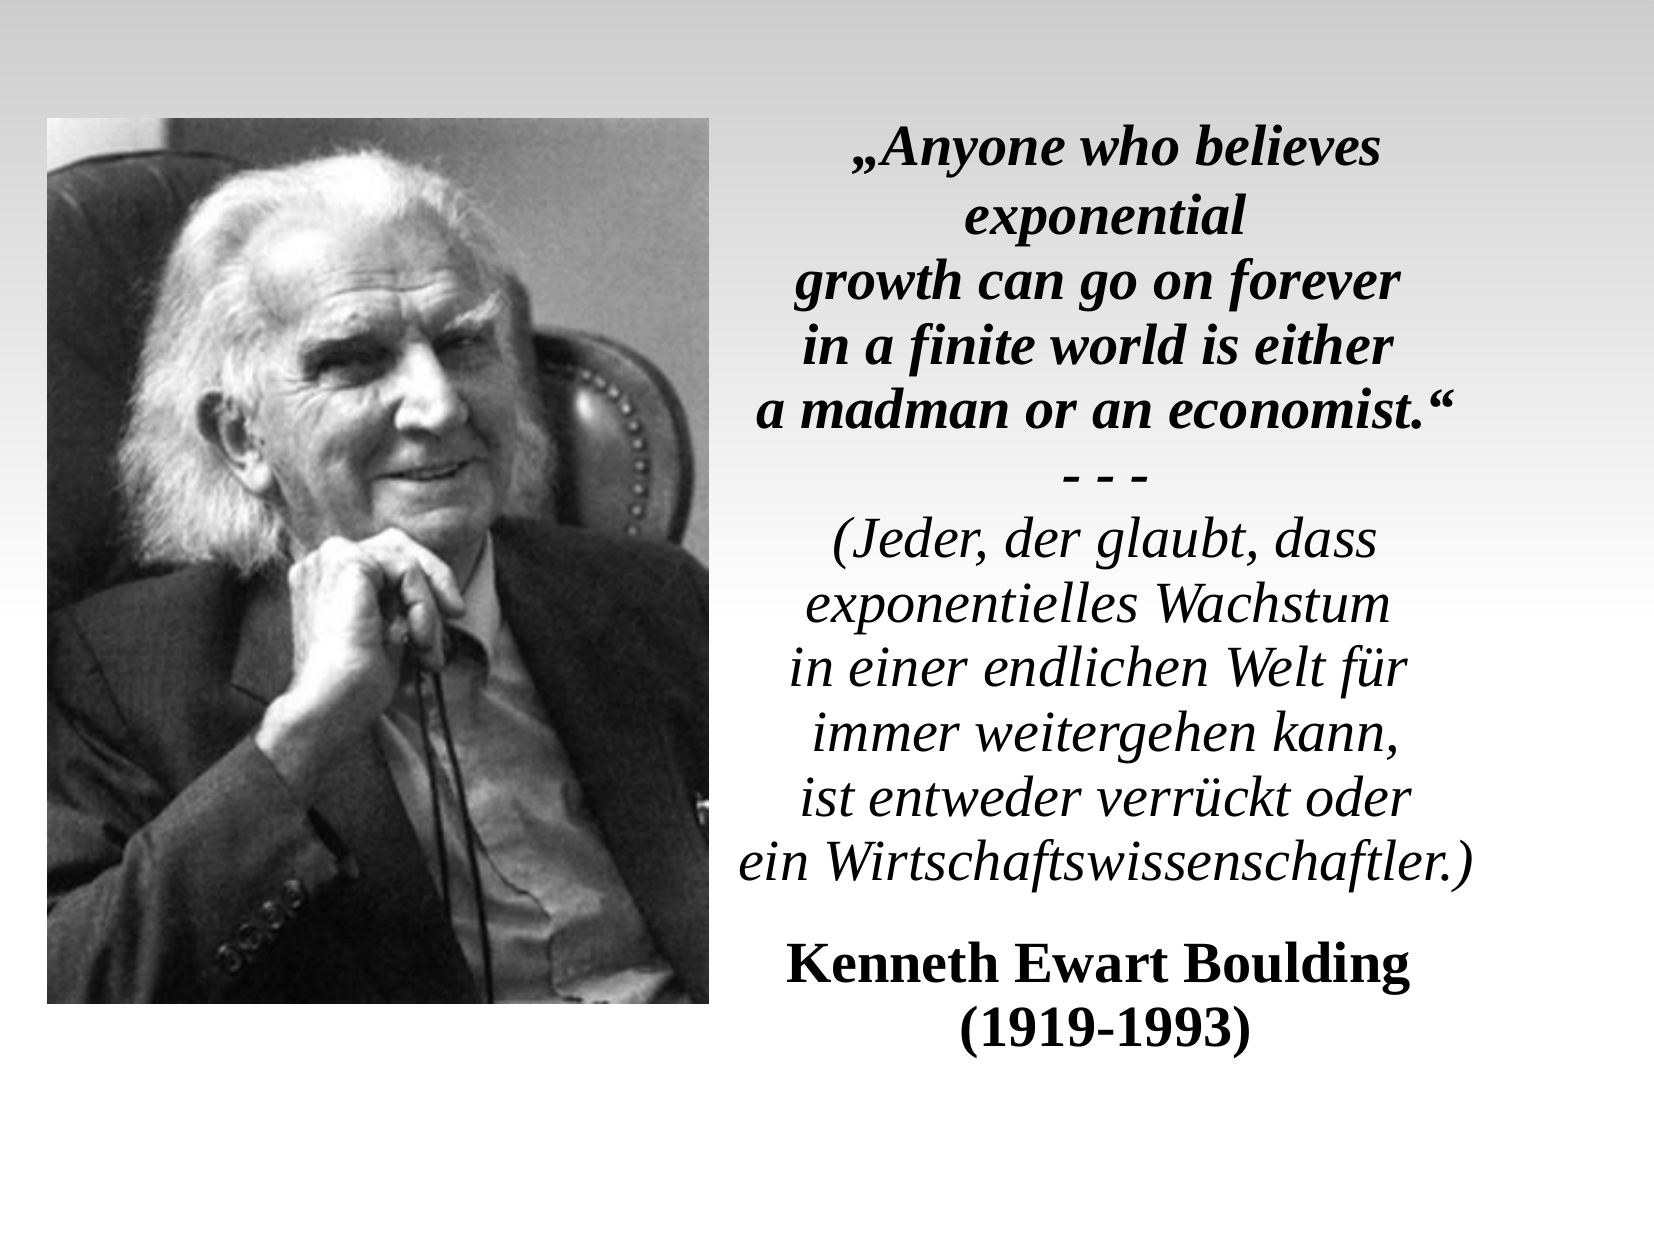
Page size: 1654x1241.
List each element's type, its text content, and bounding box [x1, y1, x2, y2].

picture [47, 118, 709, 1004]
text_box „Anyone who believes exponential growth can go on forever in a finite world is either a madman or an economist.“ - - - (Jeder, der glaubt, dass exponentielles Wachstum in einer endlichen Welt für immer weitergehen kann, ist entweder verrückt oder ein Wirtschaftswissenschaftler.) Kenneth Ewart Boulding (1919-1993) [723, 82, 1595, 1067]
